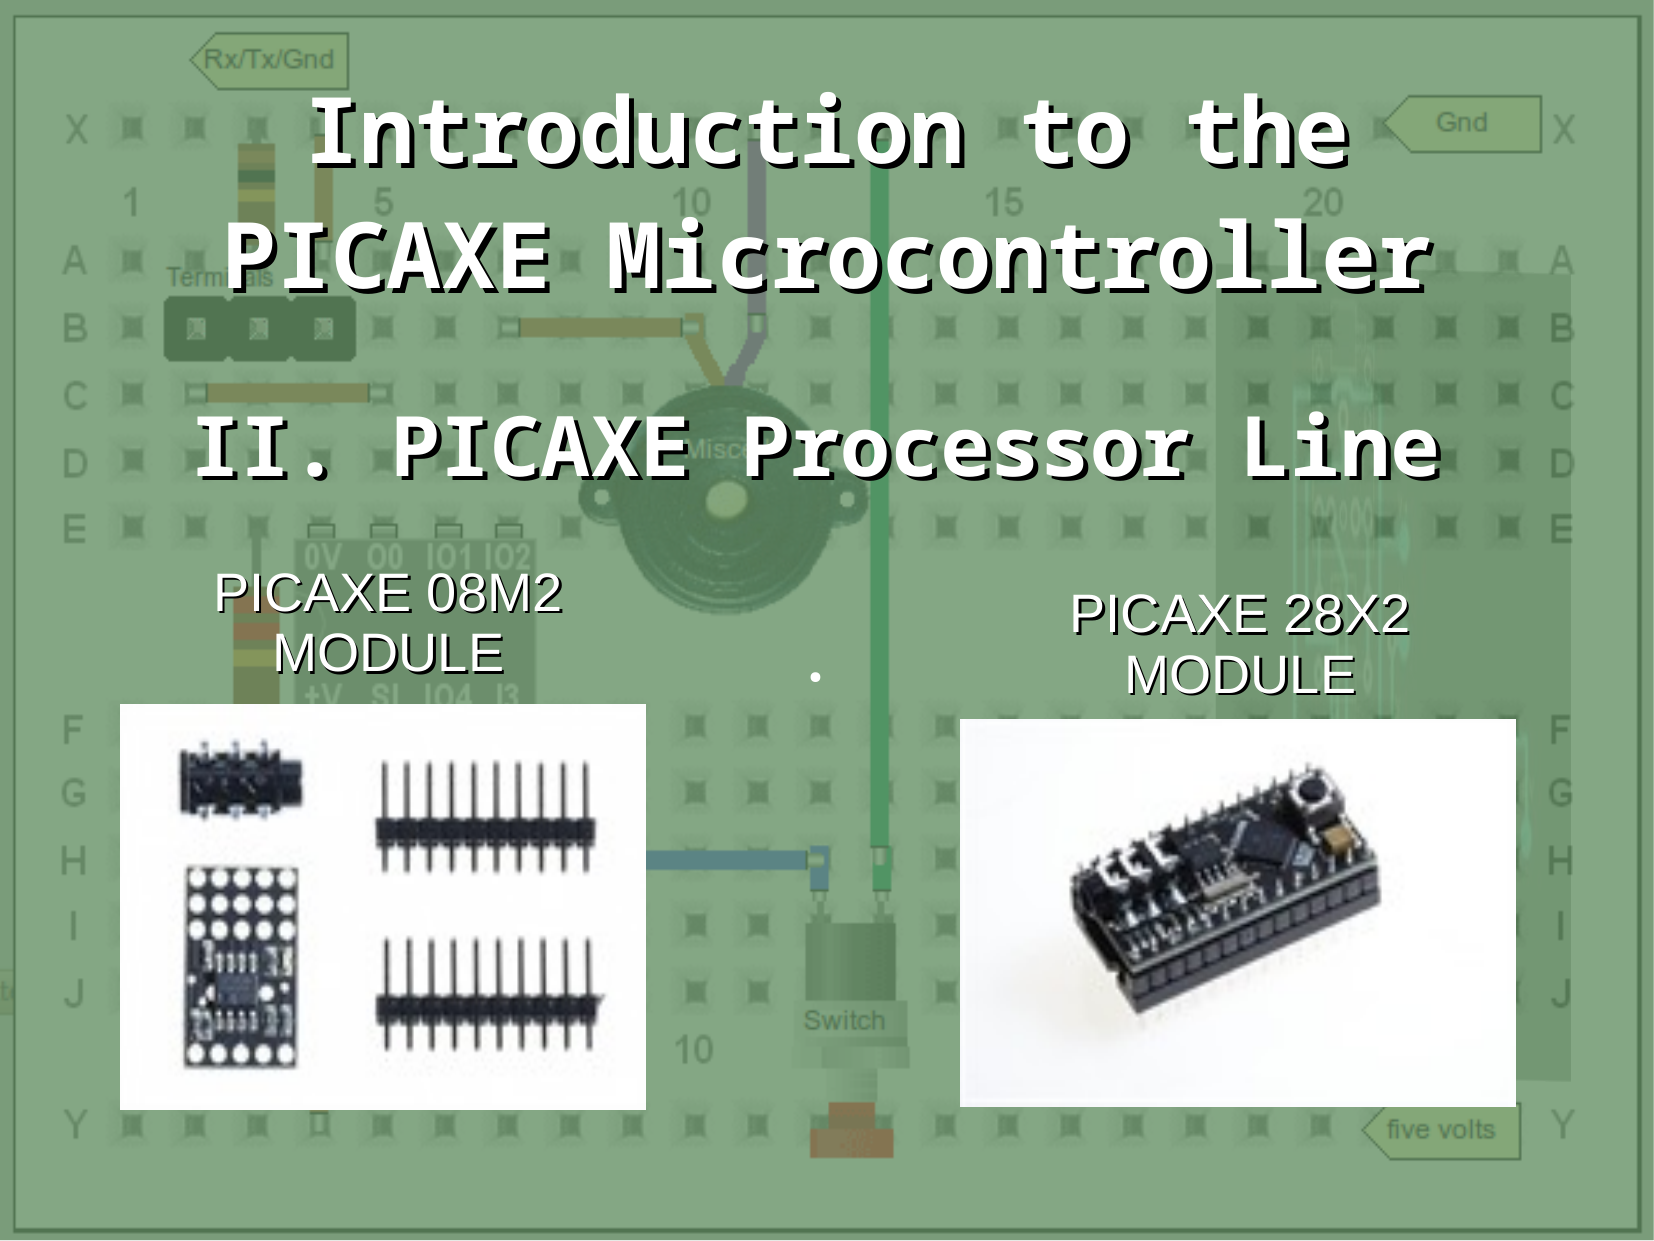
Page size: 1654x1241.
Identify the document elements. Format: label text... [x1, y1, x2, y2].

subtitle II. PICAXE Processor Line [71, 406, 1561, 1153]
text_box PICAXE 08M2 MODULE [198, 555, 578, 691]
picture [0, 0, 1654, 1241]
text_box PICAXE 28X2 MODULE [1055, 576, 1426, 713]
title Introduction to the PICAXE Microcontroller [82, 75, 1571, 306]
